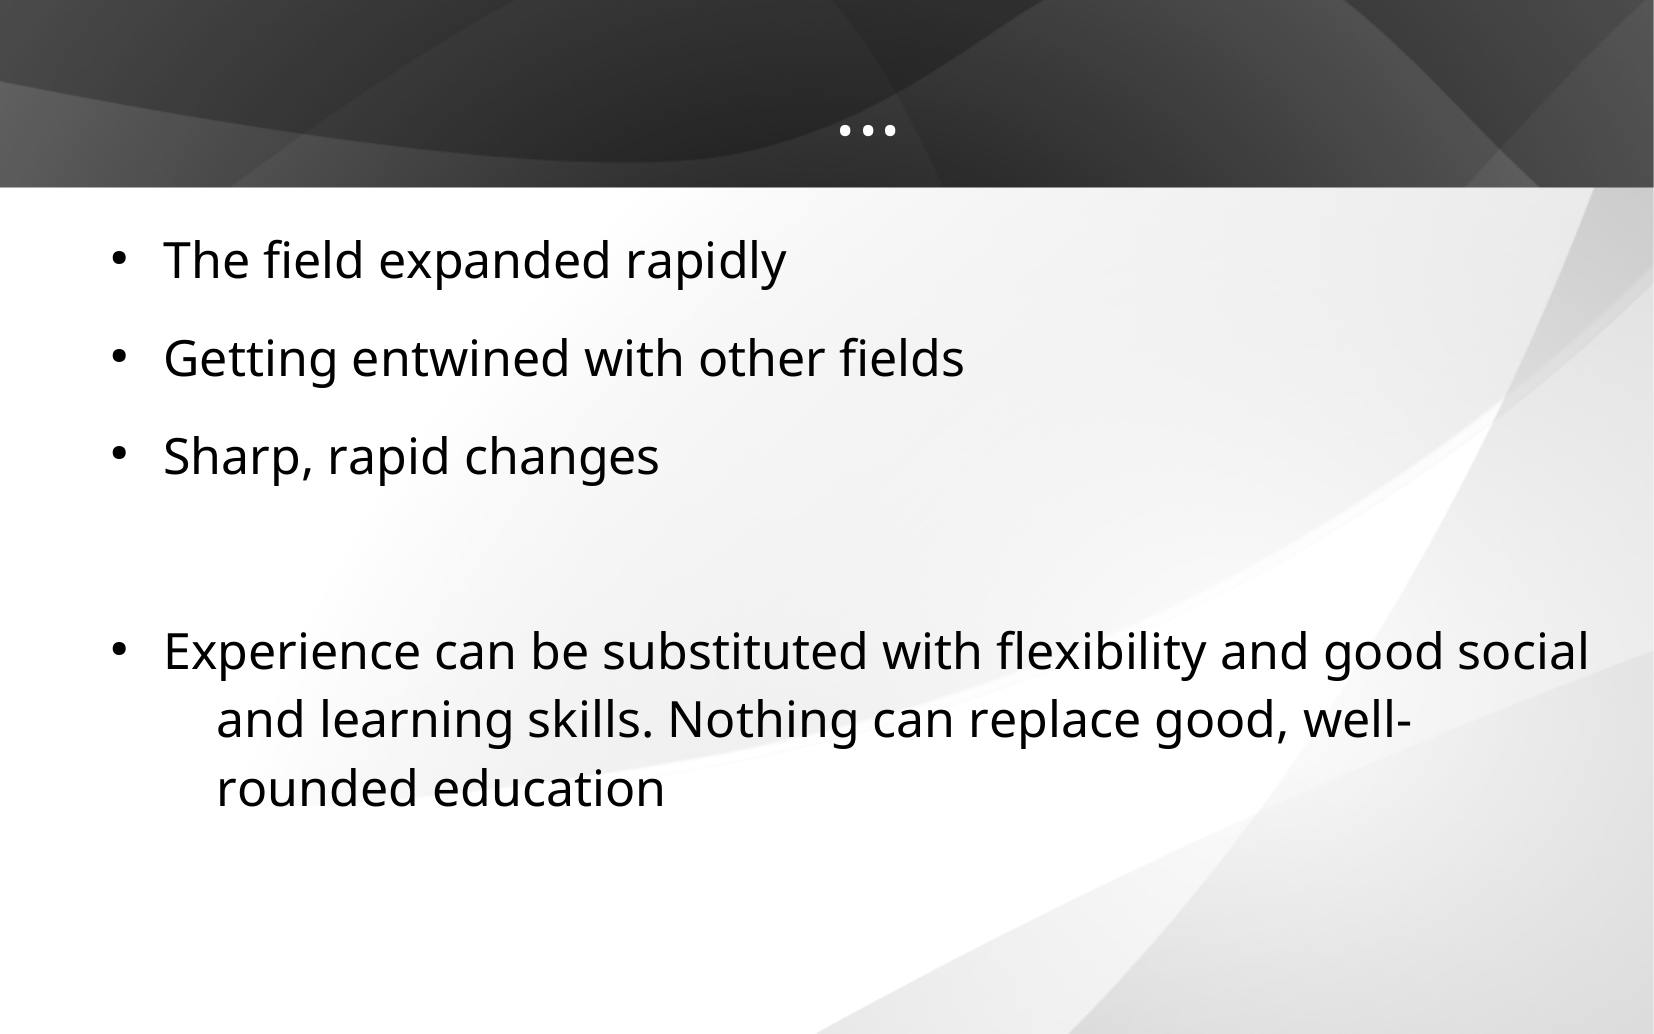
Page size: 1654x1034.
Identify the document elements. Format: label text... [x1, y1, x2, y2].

list The field expanded rapidly Getting entwined with other fields Sharp, rapid changes Experience can be substituted with flexibility and good social and learning skills. Nothing can replace good, well-rounded education [75, 225, 1613, 1013]
title ... [124, 0, 1613, 208]
picture [0, 0, 1654, 1034]
